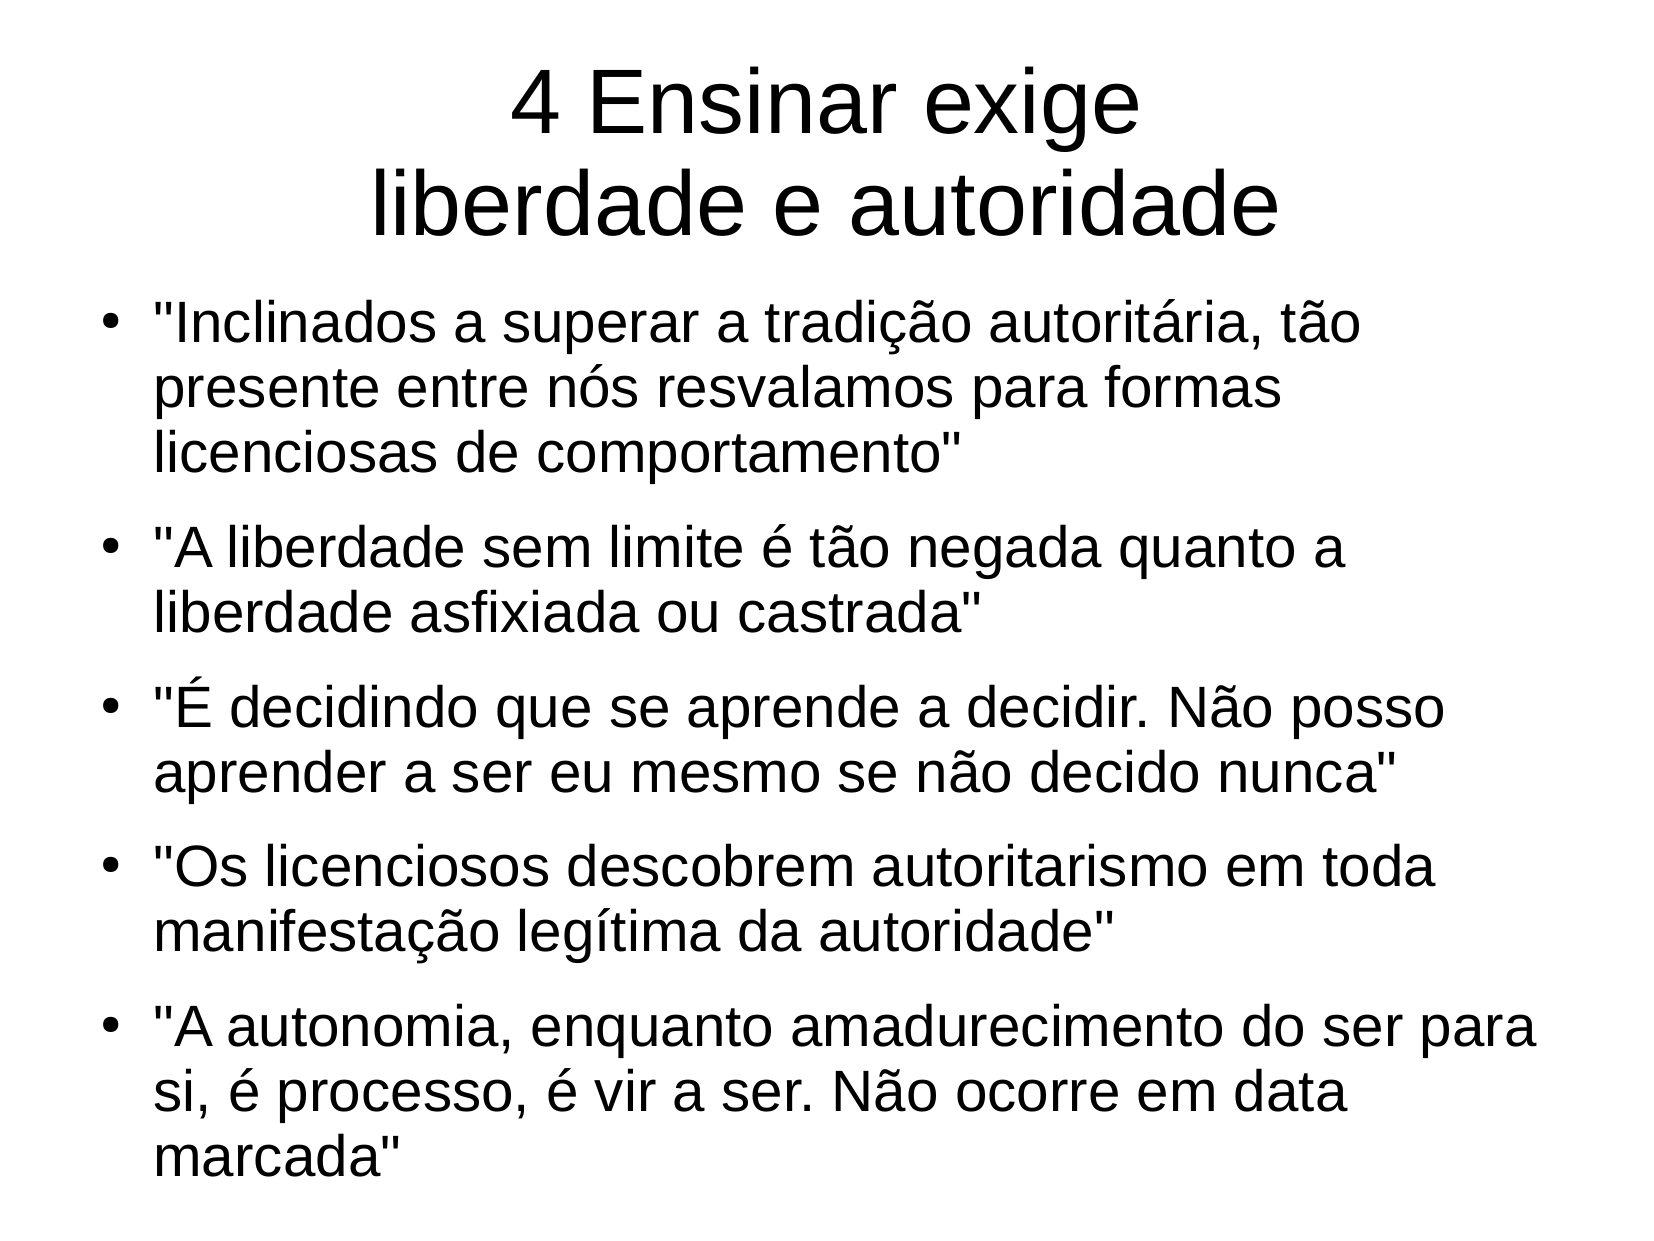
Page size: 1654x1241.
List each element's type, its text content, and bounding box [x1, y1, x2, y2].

title 4 Ensinar exige liberdade e autoridade [82, 49, 1571, 257]
list "Inclinados a superar a tradição autoritária, tão presente entre nós resvalamos para formas licenciosas de comportamento" "A liberdade sem limite é tão negada quanto a liberdade asfixiada ou castrada" "É decidindo que se aprende a decidir. Não posso aprender a ser eu mesmo se não decido nunca" "Os licenciosos descobrem autoritarismo em toda manifestação legítima da autoridade" "A autonomia, enquanto amadurecimento do ser para si, é processo, é vir a ser. Não ocorre em data marcada" [82, 290, 1571, 1189]
